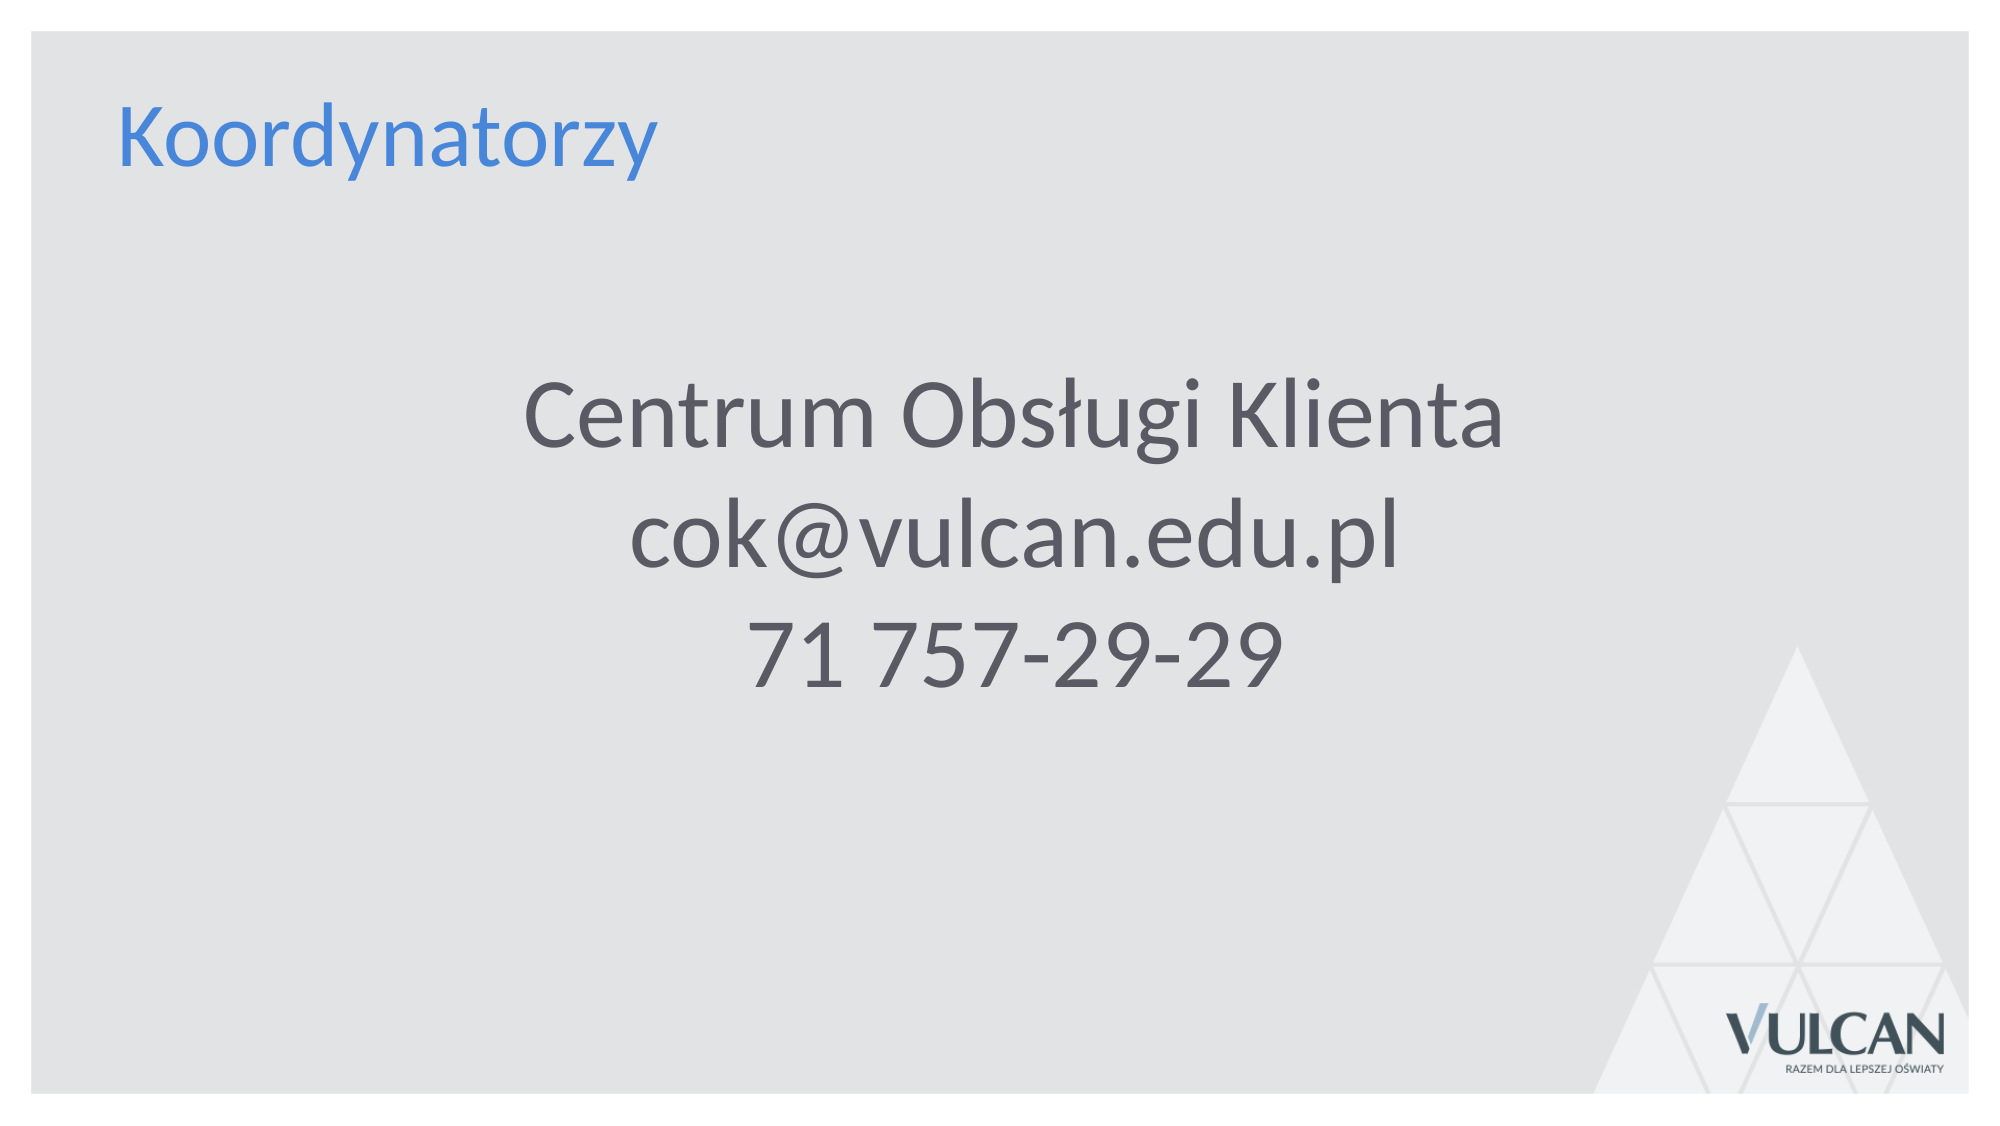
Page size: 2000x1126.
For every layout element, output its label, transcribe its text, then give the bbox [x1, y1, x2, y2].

list Centrum Obsługi Klienta cok@vulcan.edu.pl 71 757-29-29 [102, 220, 1929, 1036]
picture [0, 0, 2000, 1125]
title Koordynatorzy [102, 67, 1929, 220]
